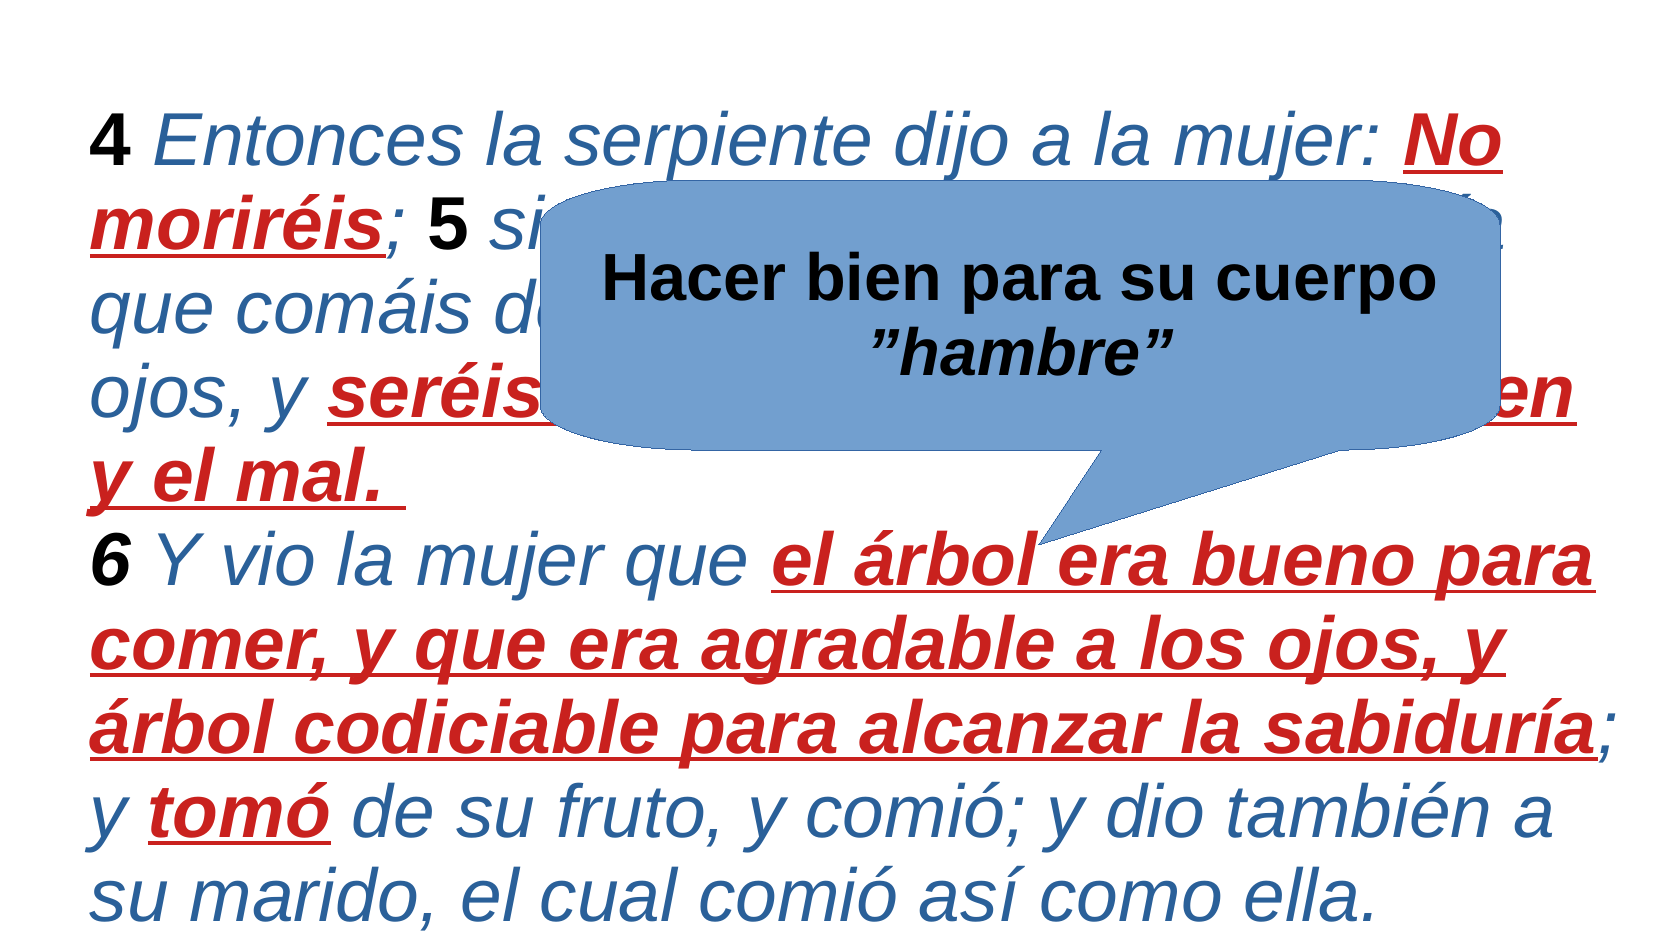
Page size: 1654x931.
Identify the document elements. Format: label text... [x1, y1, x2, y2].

text_box 4 Entonces la serpiente dijo a la mujer: No moriréis; 5 sino que sabe Dios que el día que comáis de él, serán abiertos vuestros ojos, y seréis como Dios, sabiendo el bien y el mal. 6 Y vio la mujer que el árbol era bueno para comer, y que era agradable a los ojos, y árbol codiciable para alcanzar la sabiduría; y tomó de su fruto, y comió; y dio también a su marido, el cual comió así como ella. [75, 90, 1636, 931]
text_box Hacer bien para su cuerpo ”hambre” [540, 180, 1501, 545]
